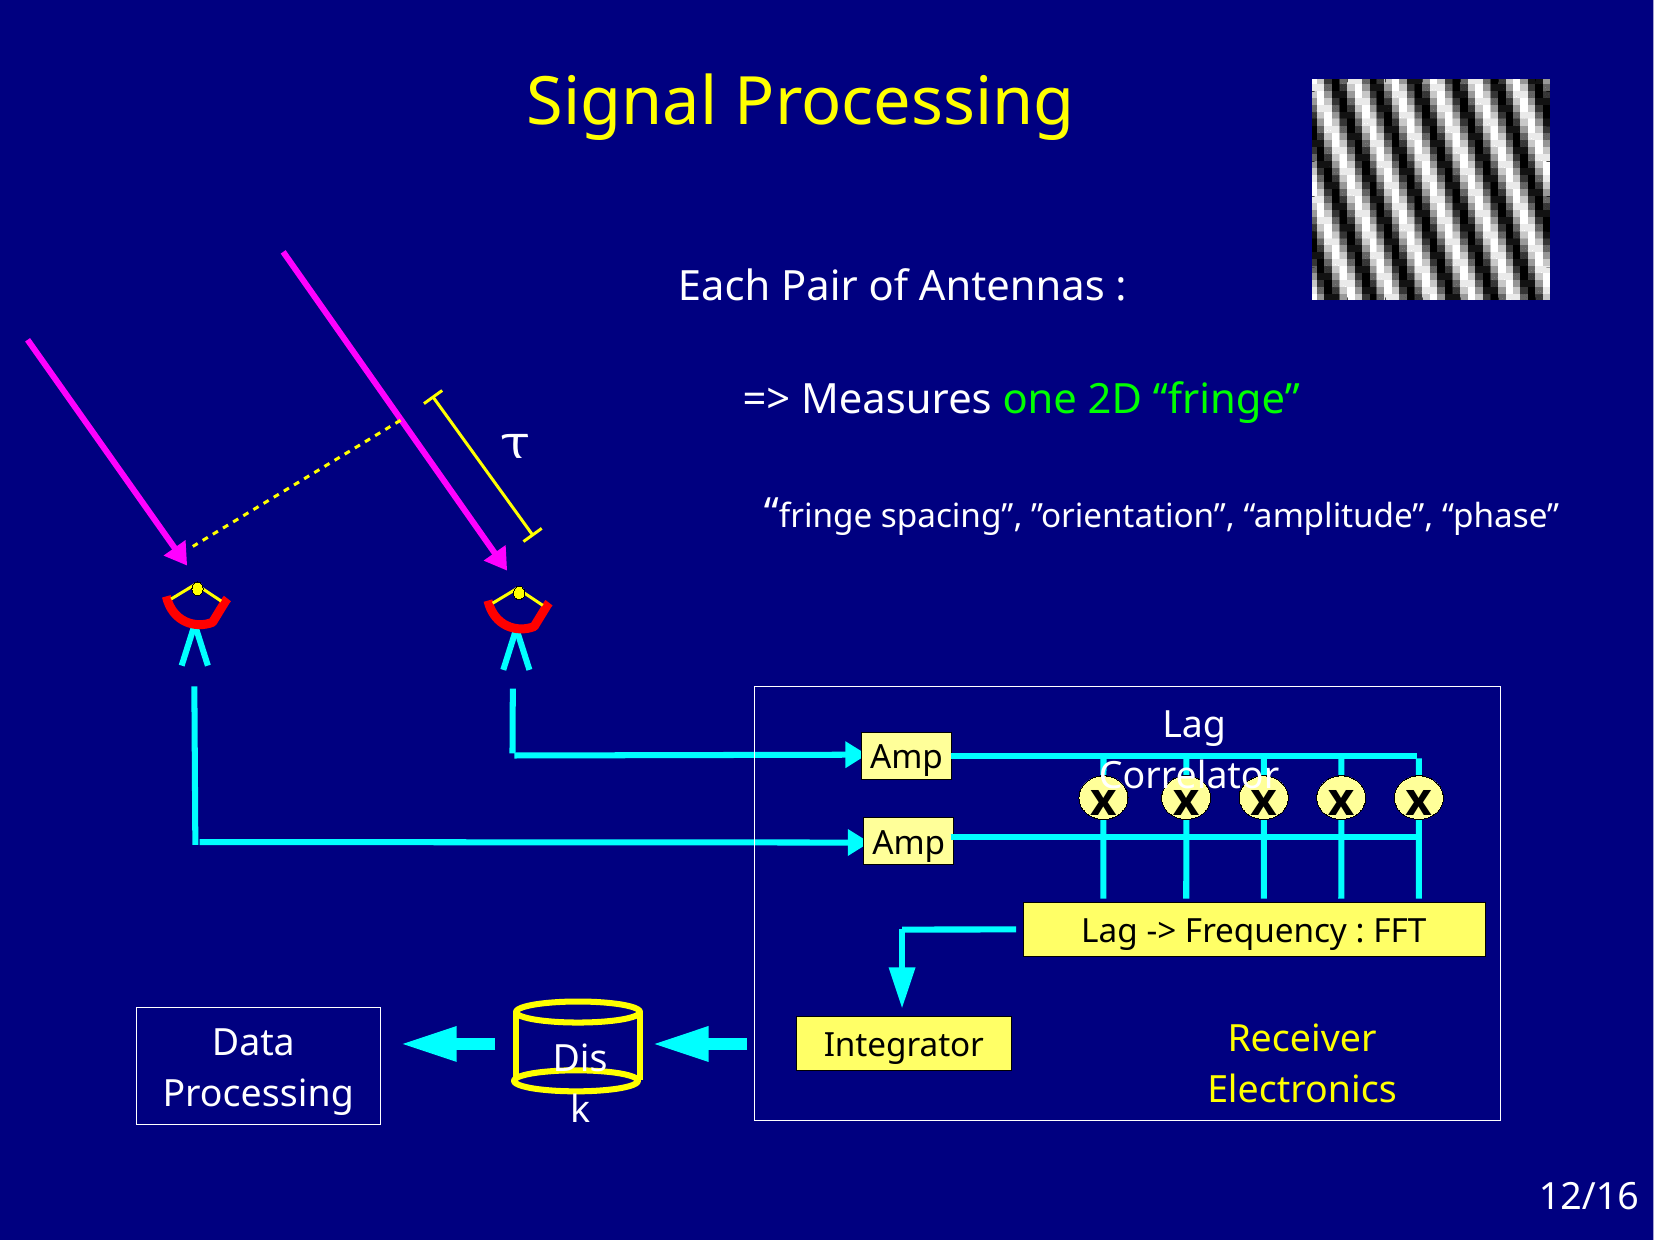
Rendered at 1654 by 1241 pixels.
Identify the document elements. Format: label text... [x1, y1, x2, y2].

text_box x [1078, 775, 1129, 820]
title Signal Processing [151, 49, 1451, 149]
text_box Amp [861, 732, 952, 780]
text_box Receiver Electronics [1118, 1004, 1486, 1112]
text_box Lag Correlator [1044, 690, 1334, 751]
text_box [513, 586, 525, 600]
text_box x [1239, 775, 1289, 820]
text_box Amp [863, 817, 954, 865]
text_box x [1246, 776, 1257, 786]
text_box x [1161, 777, 1211, 820]
text_box Disk [529, 1023, 632, 1129]
text_box Lag -> Frequency : FFT [1023, 902, 1486, 957]
text_box x [1316, 775, 1366, 820]
picture [1312, 79, 1550, 301]
text_box Each Pair of Antennas : => Measures one 2D “fringe” “fringe spacing”, ”orientation”, “amplitude”, “phase” [663, 247, 1580, 537]
text_box [191, 581, 204, 596]
text_box Data Processing [136, 1007, 381, 1114]
text_box [754, 686, 1501, 1121]
text_box Integrator [796, 1016, 1012, 1071]
chart [487, 411, 547, 472]
text_box x [1394, 775, 1444, 820]
